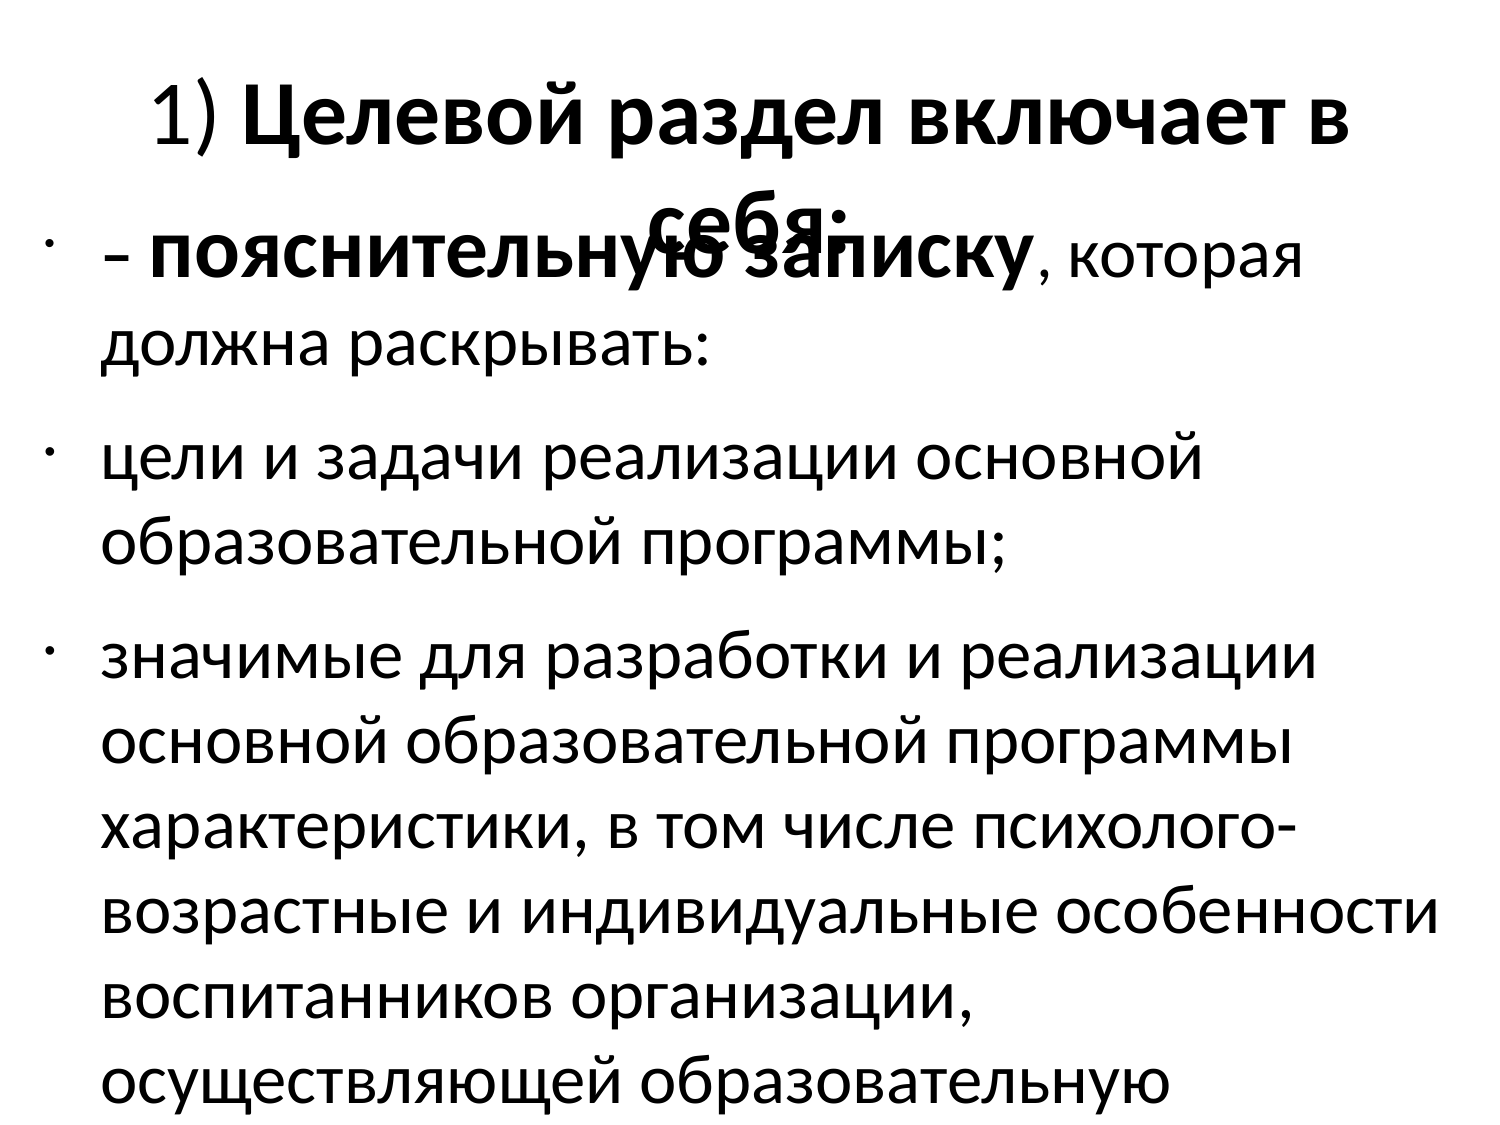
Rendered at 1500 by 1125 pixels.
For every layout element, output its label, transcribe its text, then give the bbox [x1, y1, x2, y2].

list – пояснительную записку, которая должна раскрывать: цели и задачи реализации основной образовательной программы; значимые для разработки и реализации основной образовательной программы характеристики, в том числе психолого-возрастные и индивидуальные особенности воспитанников организации, осуществляющей образовательную деятельность, их образовательные потребности, приоритетные направления деятельности, специфику условий (региональных, национальных, этнокультурных и др.) осуществления образовательного процесса и др.; принципы и подходы к формированию основной образовательной программы. – целевые ориентиры. [29, 184, 1483, 1005]
title 1) Целевой раздел включает в себя: [75, 45, 1425, 184]
